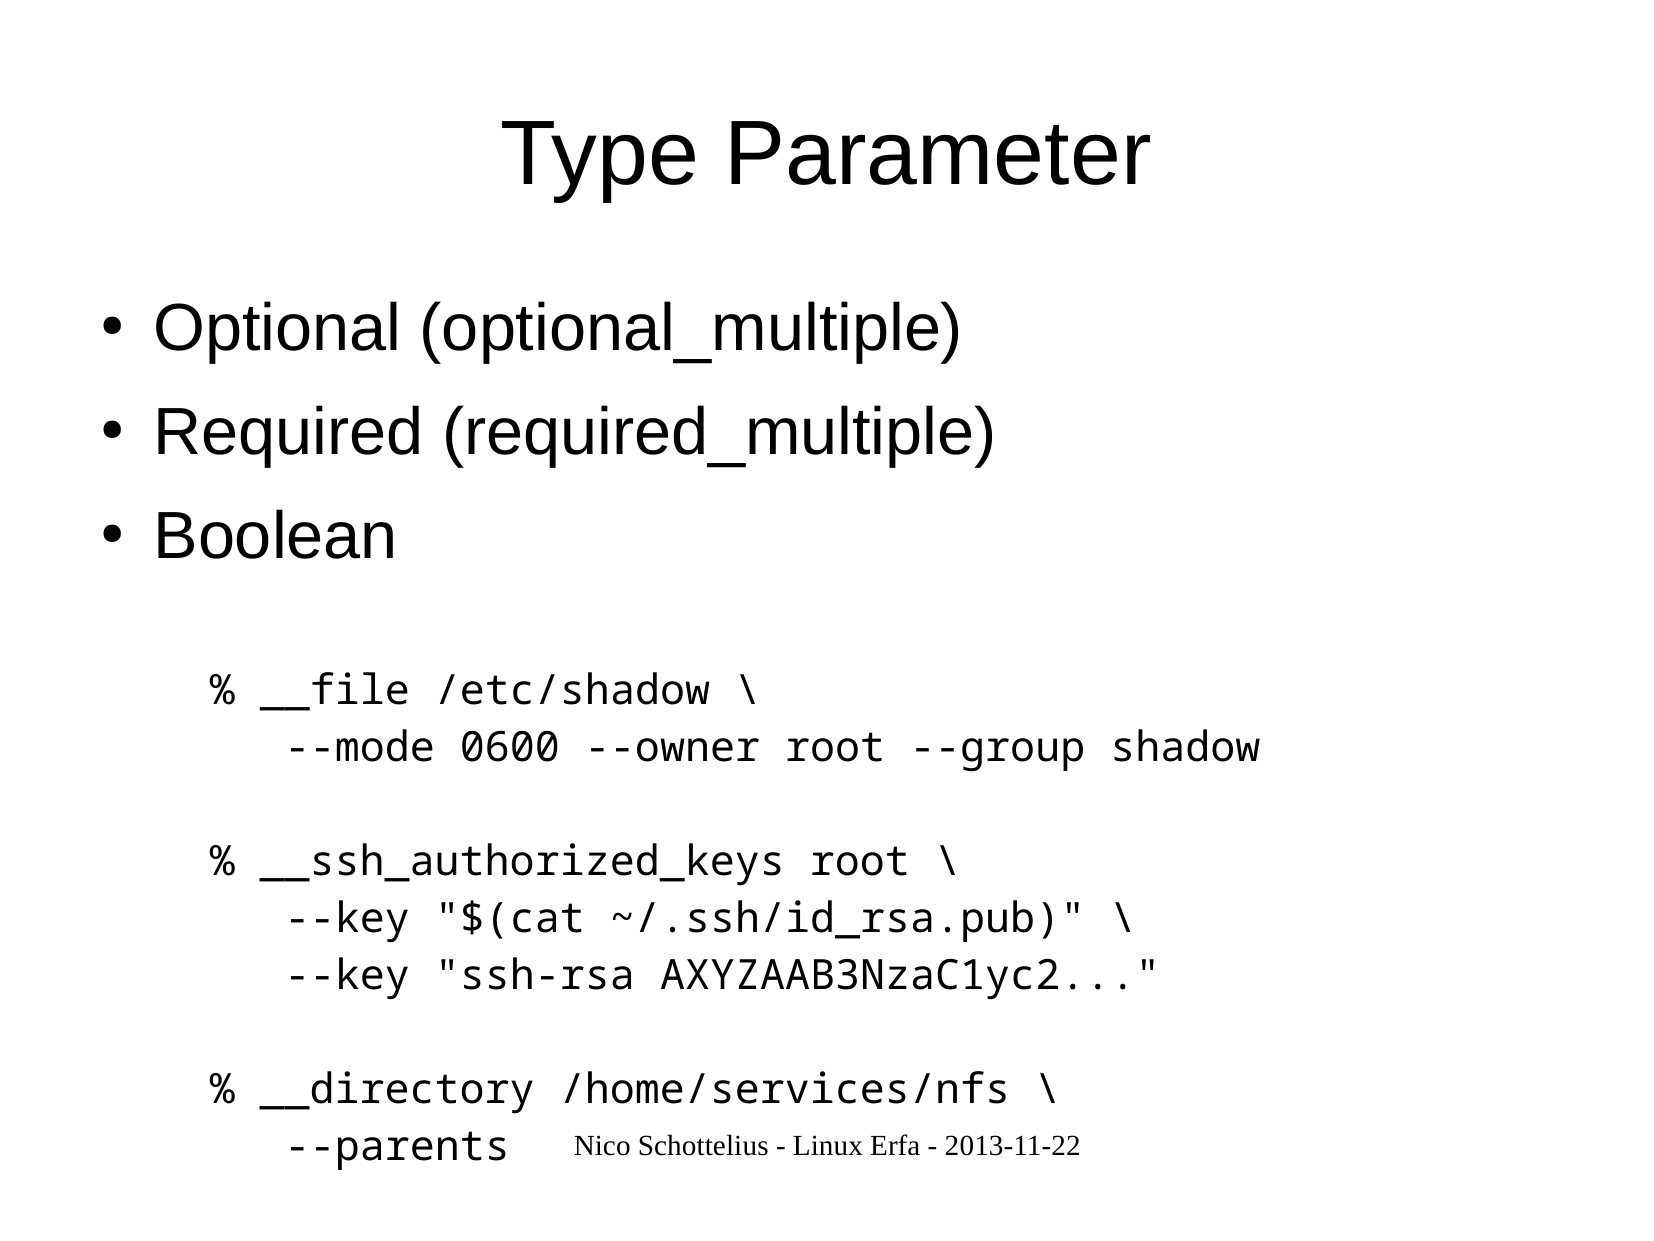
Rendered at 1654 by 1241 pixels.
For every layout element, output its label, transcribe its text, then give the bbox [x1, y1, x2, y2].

list Optional (optional_multiple) Required (required_multiple) Boolean [82, 290, 1538, 630]
text_box % __file /etc/shadow \ --mode 0600 --owner root --group shadow % __ssh_authorized_keys root \ --key "$(cat ~/.ssh/id_rsa.pub)" \ --key "ssh-rsa AXYZAAB3NzaC1yc2..." % __directory /home/services/nfs \ --parents [194, 652, 1470, 1241]
title Type Parameter [82, 49, 1571, 257]
